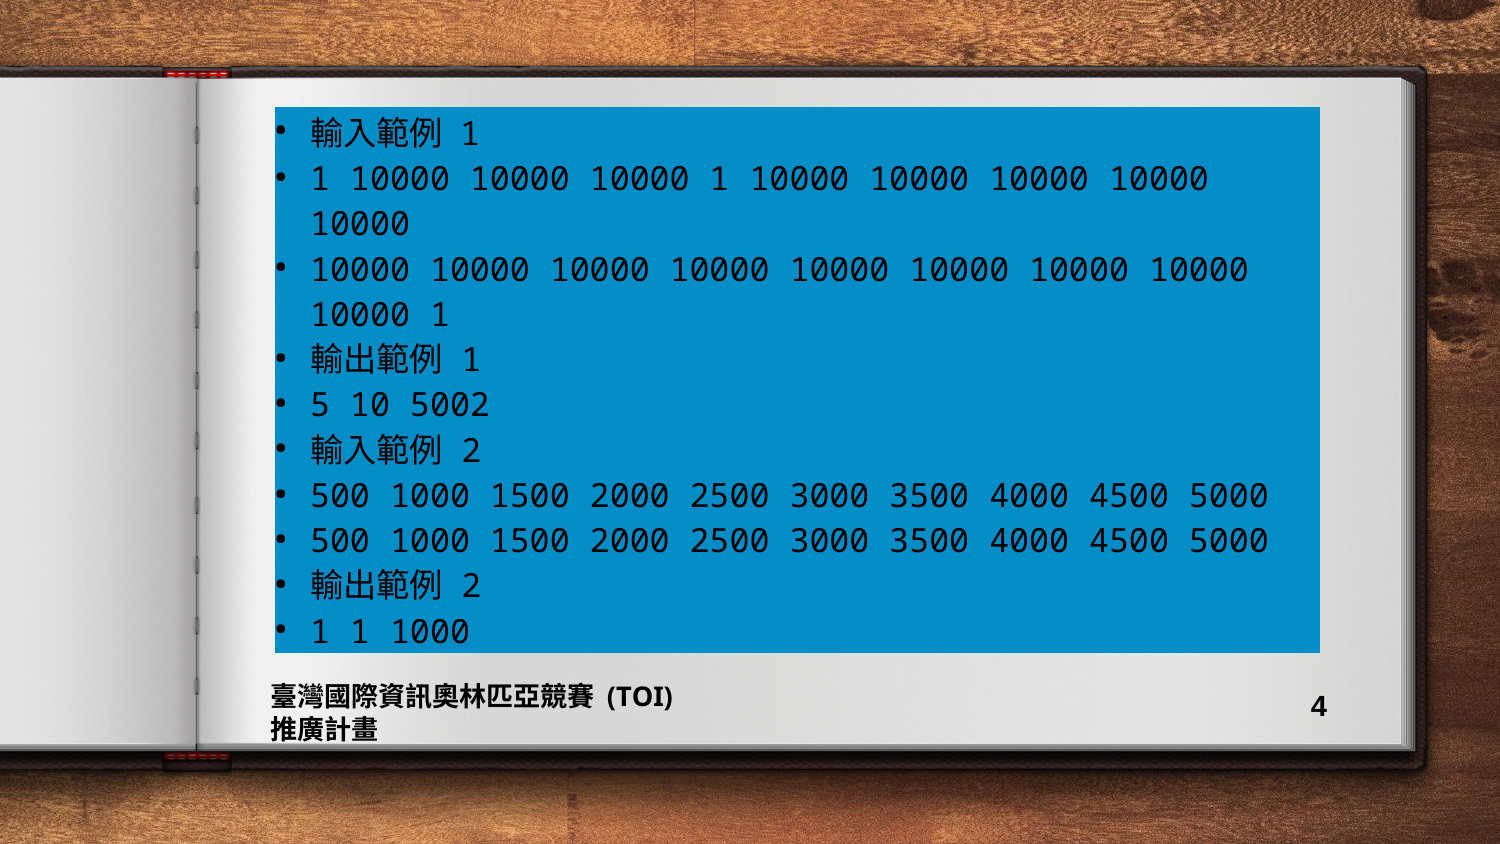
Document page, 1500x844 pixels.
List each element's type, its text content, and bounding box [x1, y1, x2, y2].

table_cell 輸出範例 1 5 10 5002 [275, 336, 1320, 427]
table_cell 輸入範例 2 500 1000 1500 2000 2500 3000 3500 4000 4500 5000 500 1000 1500 2000 2500 3000 3500 4000 4500 5000 [275, 427, 1320, 562]
table_cell 輸出範例 2 1 1 1000 [275, 562, 1320, 653]
table_header 輸入範例 1 1 10000 10000 10000 1 10000 10000 10000 10000 10000 10000 10000 10000 10000 10000 10000 10000 10000 10000 1 [275, 107, 1320, 336]
text_box 4 [1295, 672, 1386, 737]
